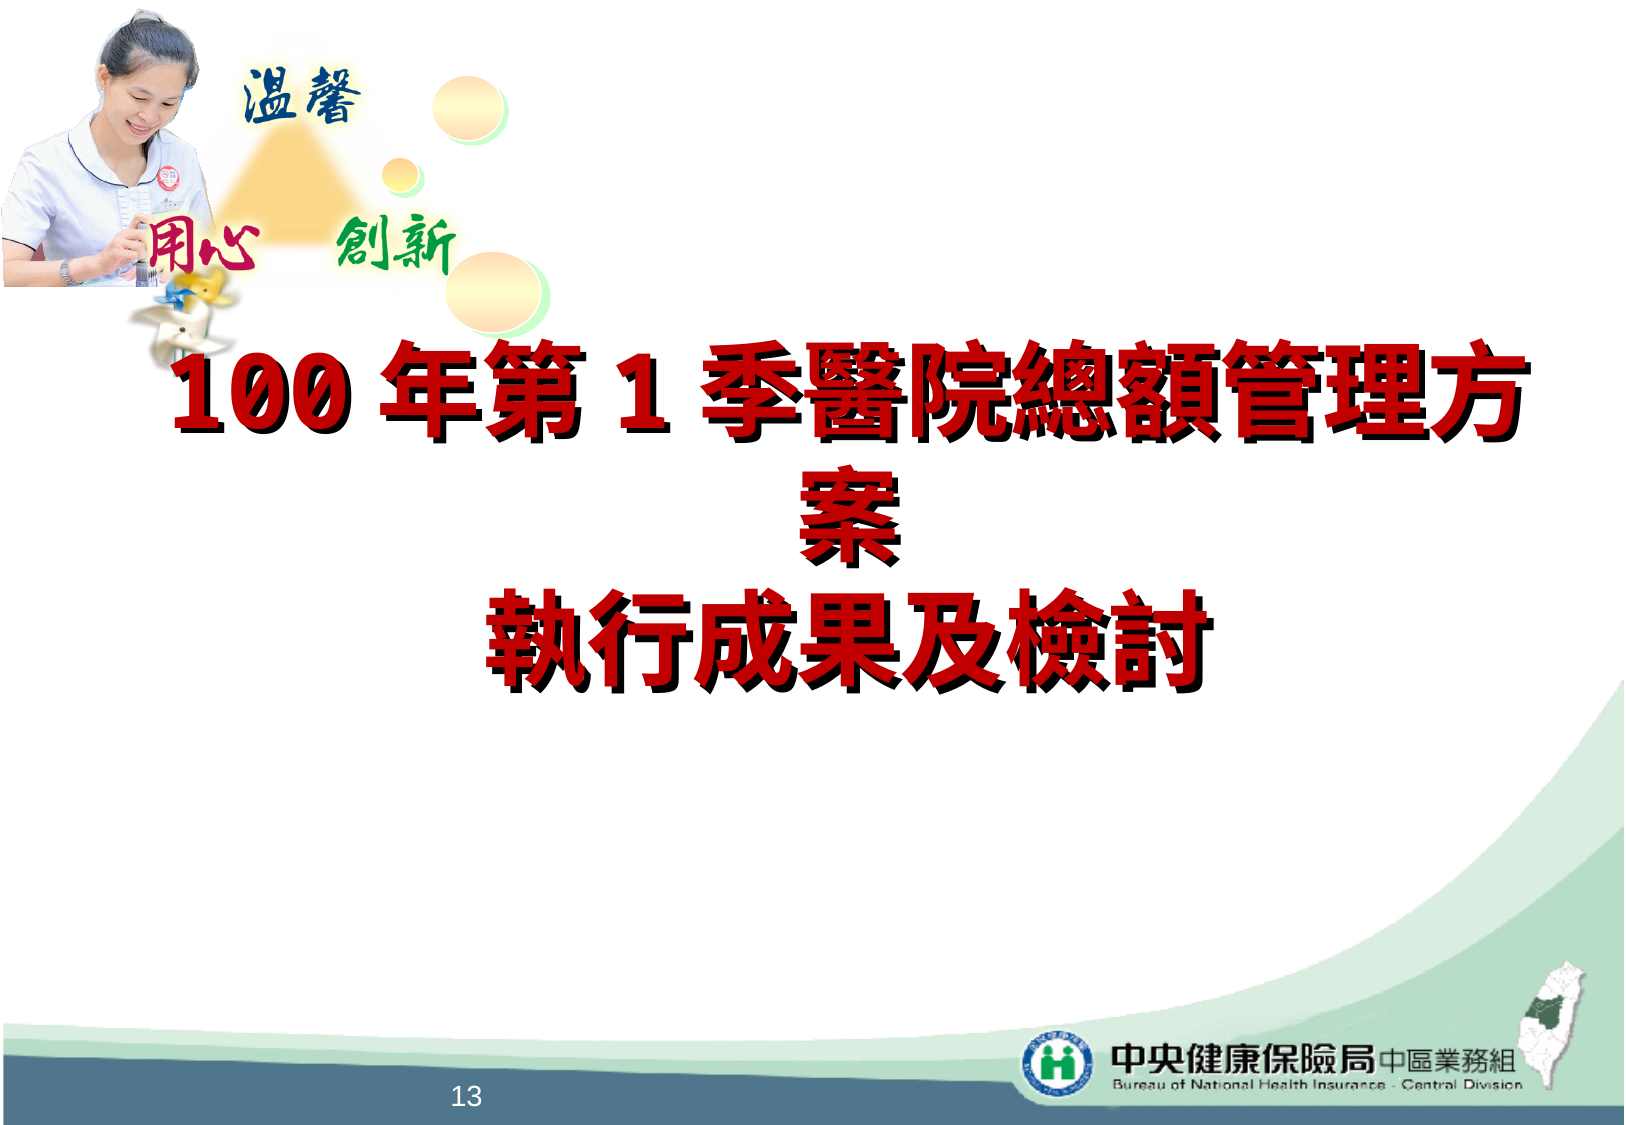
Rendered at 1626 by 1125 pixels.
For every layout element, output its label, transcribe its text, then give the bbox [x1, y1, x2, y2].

text_box [435, 1065, 815, 1125]
title 100年第1季醫院總額管理方案 執行成果及檢討 [132, 316, 1563, 645]
